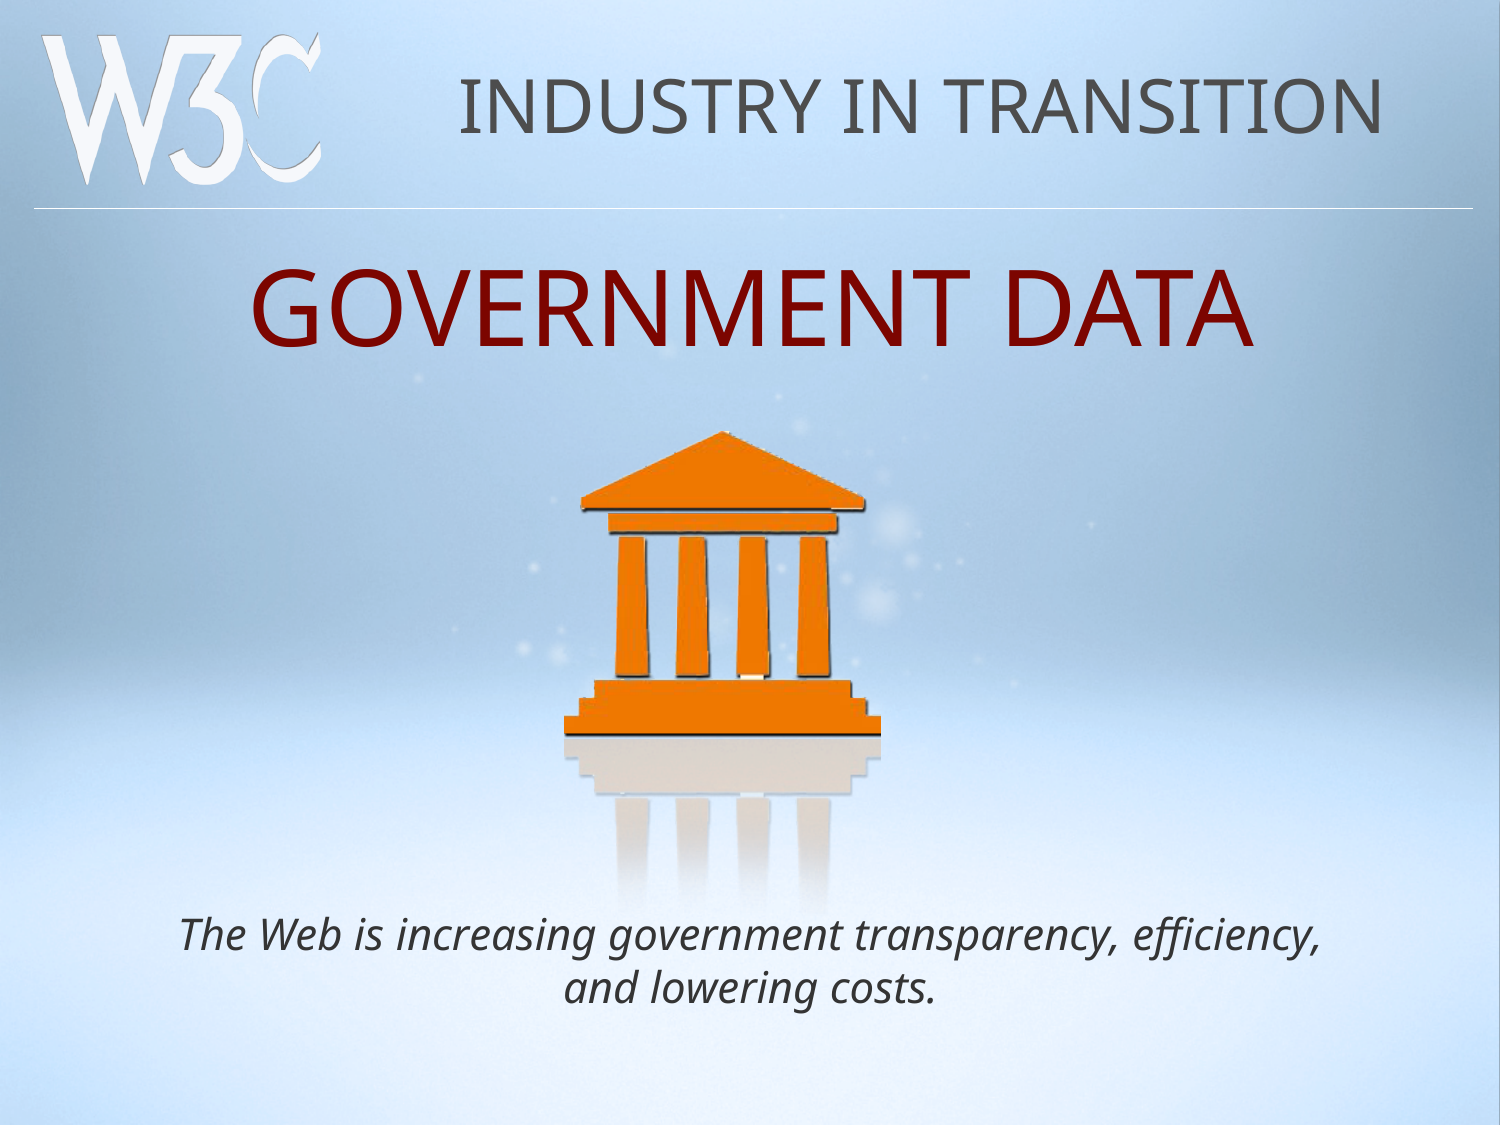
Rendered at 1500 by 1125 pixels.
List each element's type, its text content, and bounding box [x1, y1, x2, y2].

text_box INDUSTRY IN TRANSITION [345, 58, 1500, 149]
title GOVERNMENT DATA [42, 234, 1461, 374]
picture [0, 0, 1500, 1125]
text_box The Web is increasing government transparency, efficiency, and lowering costs. [159, 922, 1342, 997]
